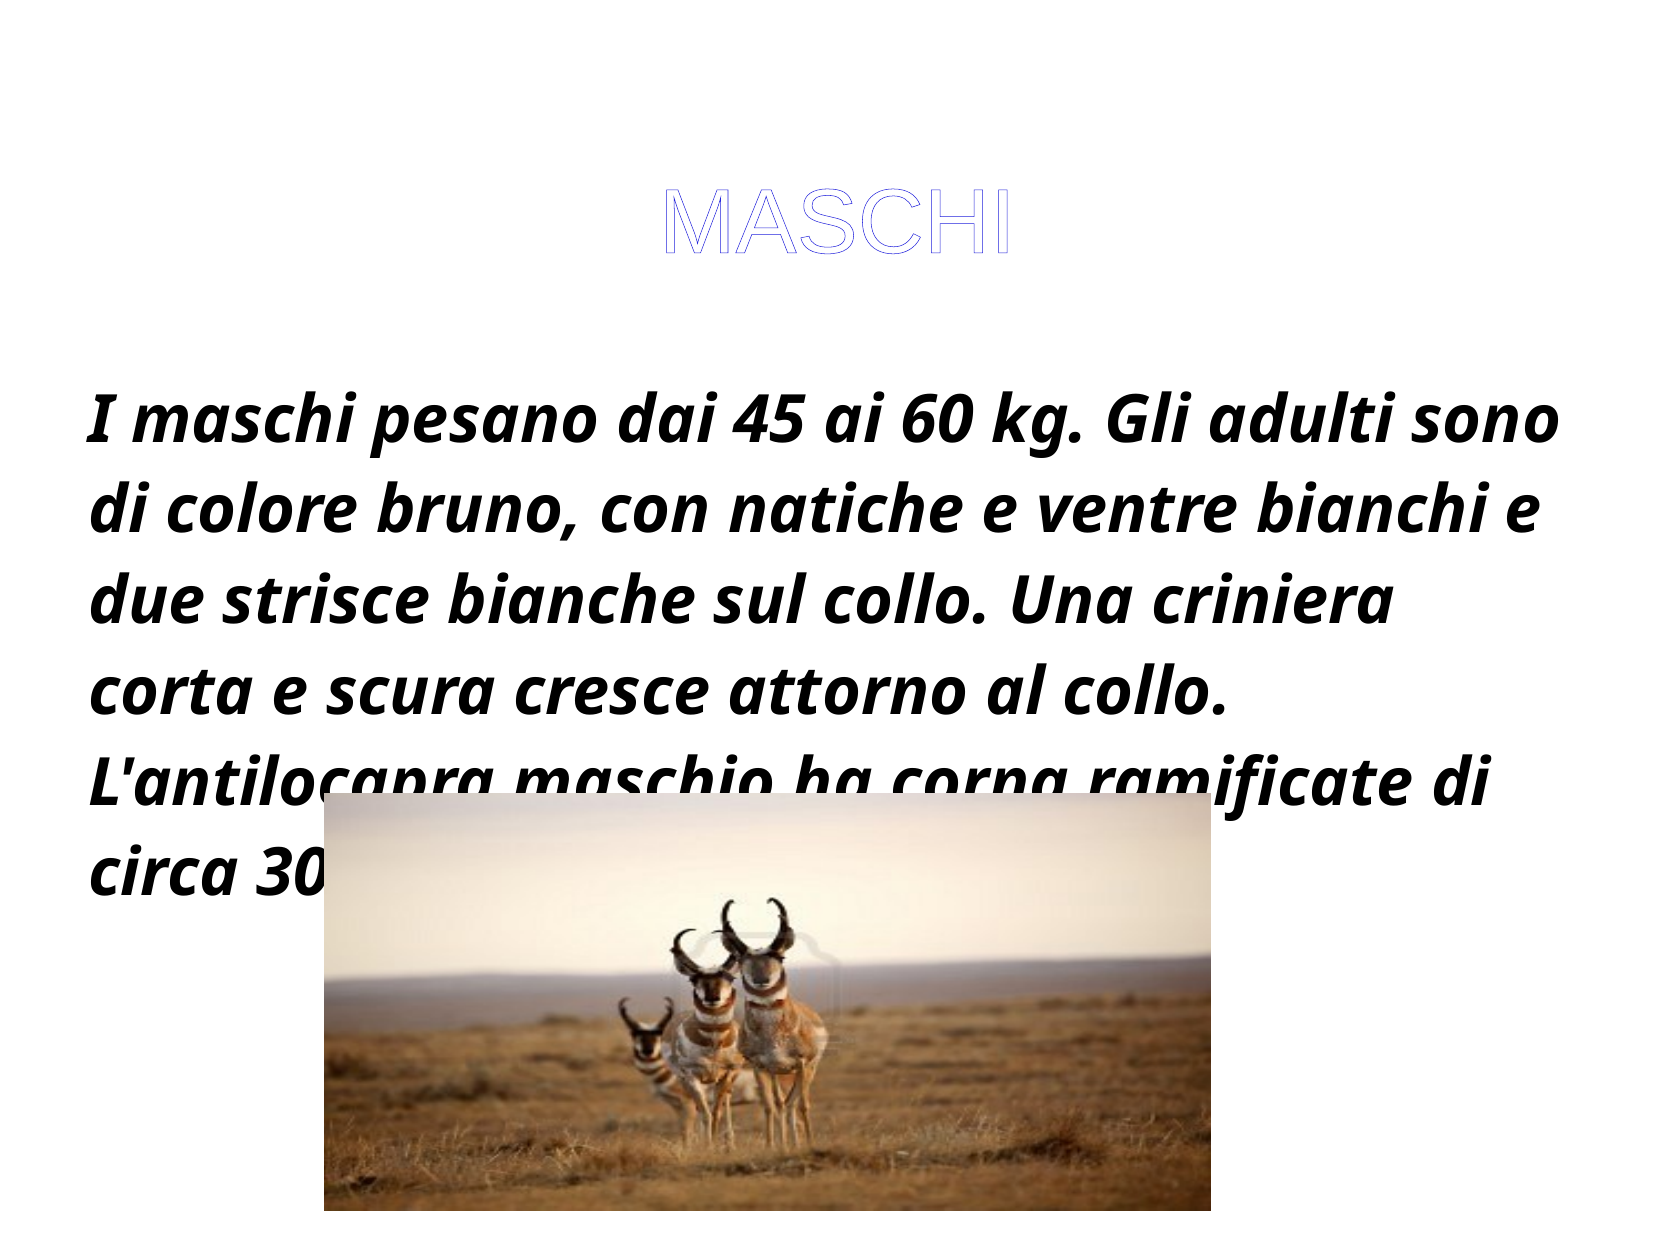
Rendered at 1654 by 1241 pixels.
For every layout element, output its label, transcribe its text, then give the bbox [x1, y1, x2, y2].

list I maschi pesano dai 45 ai 60 kg. Gli adulti sono di colore bruno, con natiche e ventre bianchi e due strisce bianche sul collo. Una criniera corta e scura cresce attorno al collo. L'antilocapra maschio ha corna ramificate di circa 30. [88, 370, 1577, 1190]
title MASCHI [106, 117, 1595, 325]
picture [324, 793, 1211, 1211]
